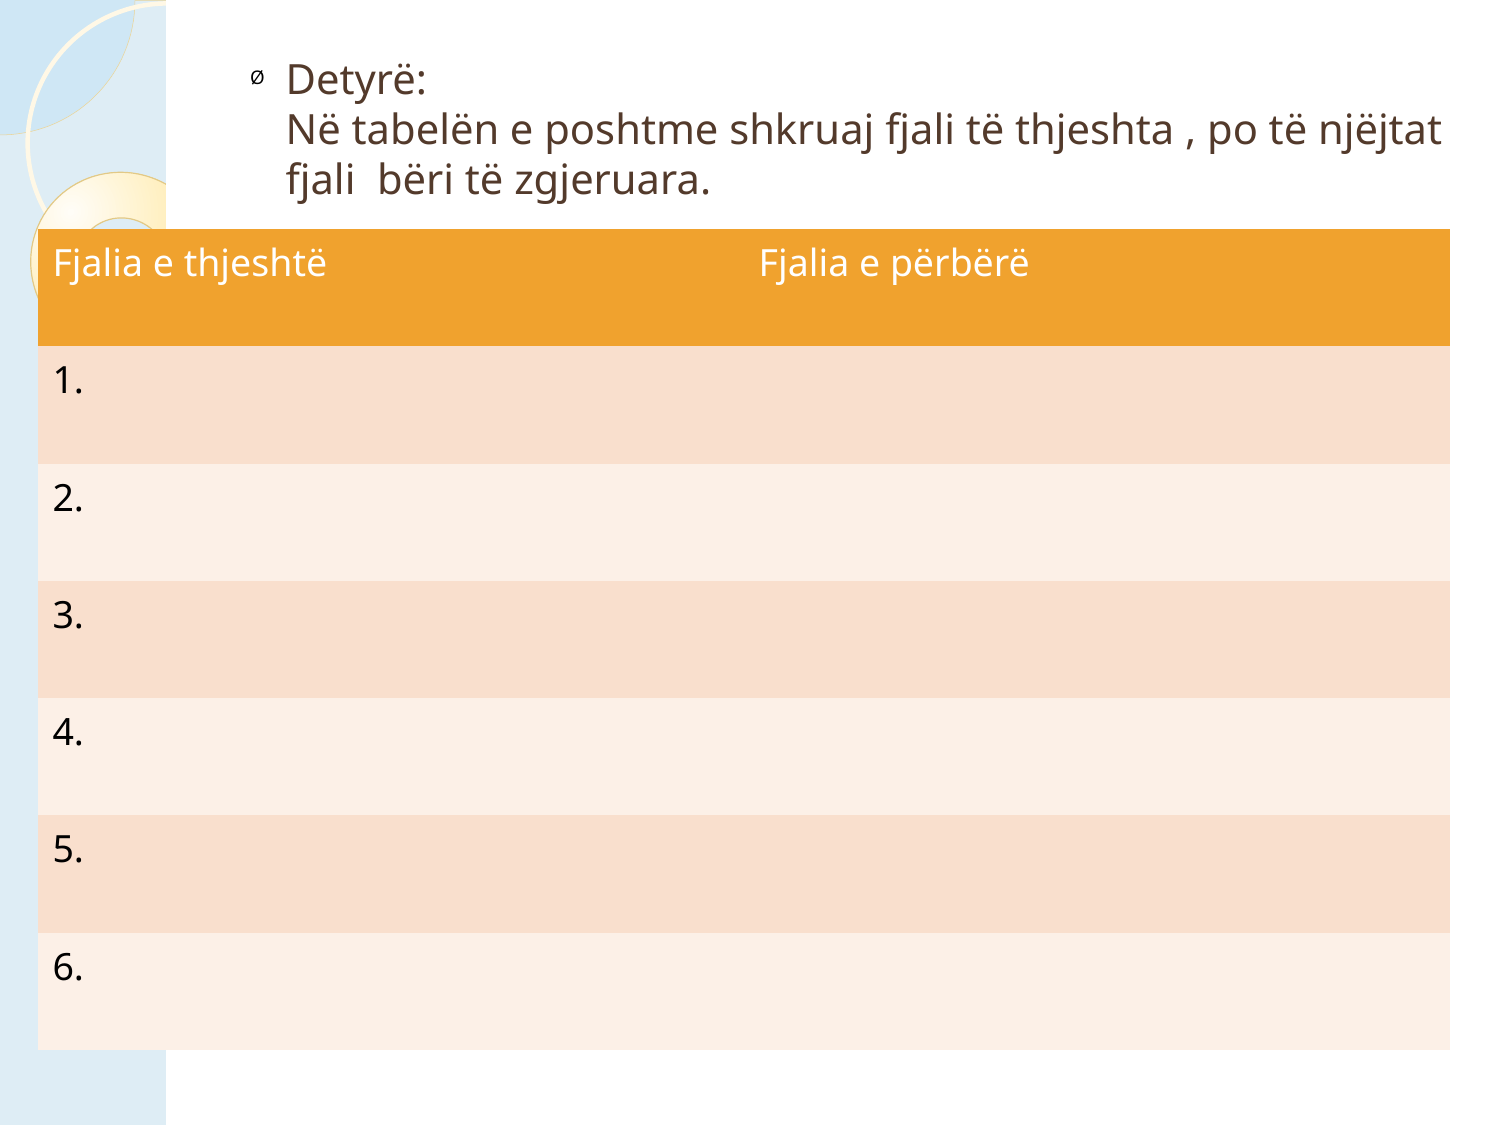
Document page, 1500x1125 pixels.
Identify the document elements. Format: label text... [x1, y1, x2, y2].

table_cell 3. [38, 581, 113, 698]
title Detyrë: Në tabelën e poshtme shkruaj fjali të thjeshta , po të njëjtat fjali bëri të zgjeruara. [235, 45, 1466, 233]
table_cell [744, 581, 1450, 698]
table_cell 1. [38, 346, 113, 464]
table_cell [744, 815, 1450, 933]
table_cell [744, 464, 1450, 581]
table_cell 5. [38, 815, 113, 933]
table_cell [113, 581, 744, 698]
table_cell [113, 815, 744, 933]
table_cell [113, 346, 744, 464]
table_cell [744, 346, 1450, 464]
table_cell [113, 464, 744, 581]
table_header Fjalia e thjeshtë [38, 229, 744, 346]
table_cell [744, 933, 1450, 1050]
table_cell 6. [38, 933, 113, 1050]
table_cell [744, 698, 1450, 815]
table_cell [113, 698, 744, 815]
table_cell [113, 933, 744, 1050]
table_header Fjalia e përbërë [744, 233, 1450, 346]
table_cell 4. [38, 698, 113, 815]
table_cell 2. [38, 464, 113, 581]
